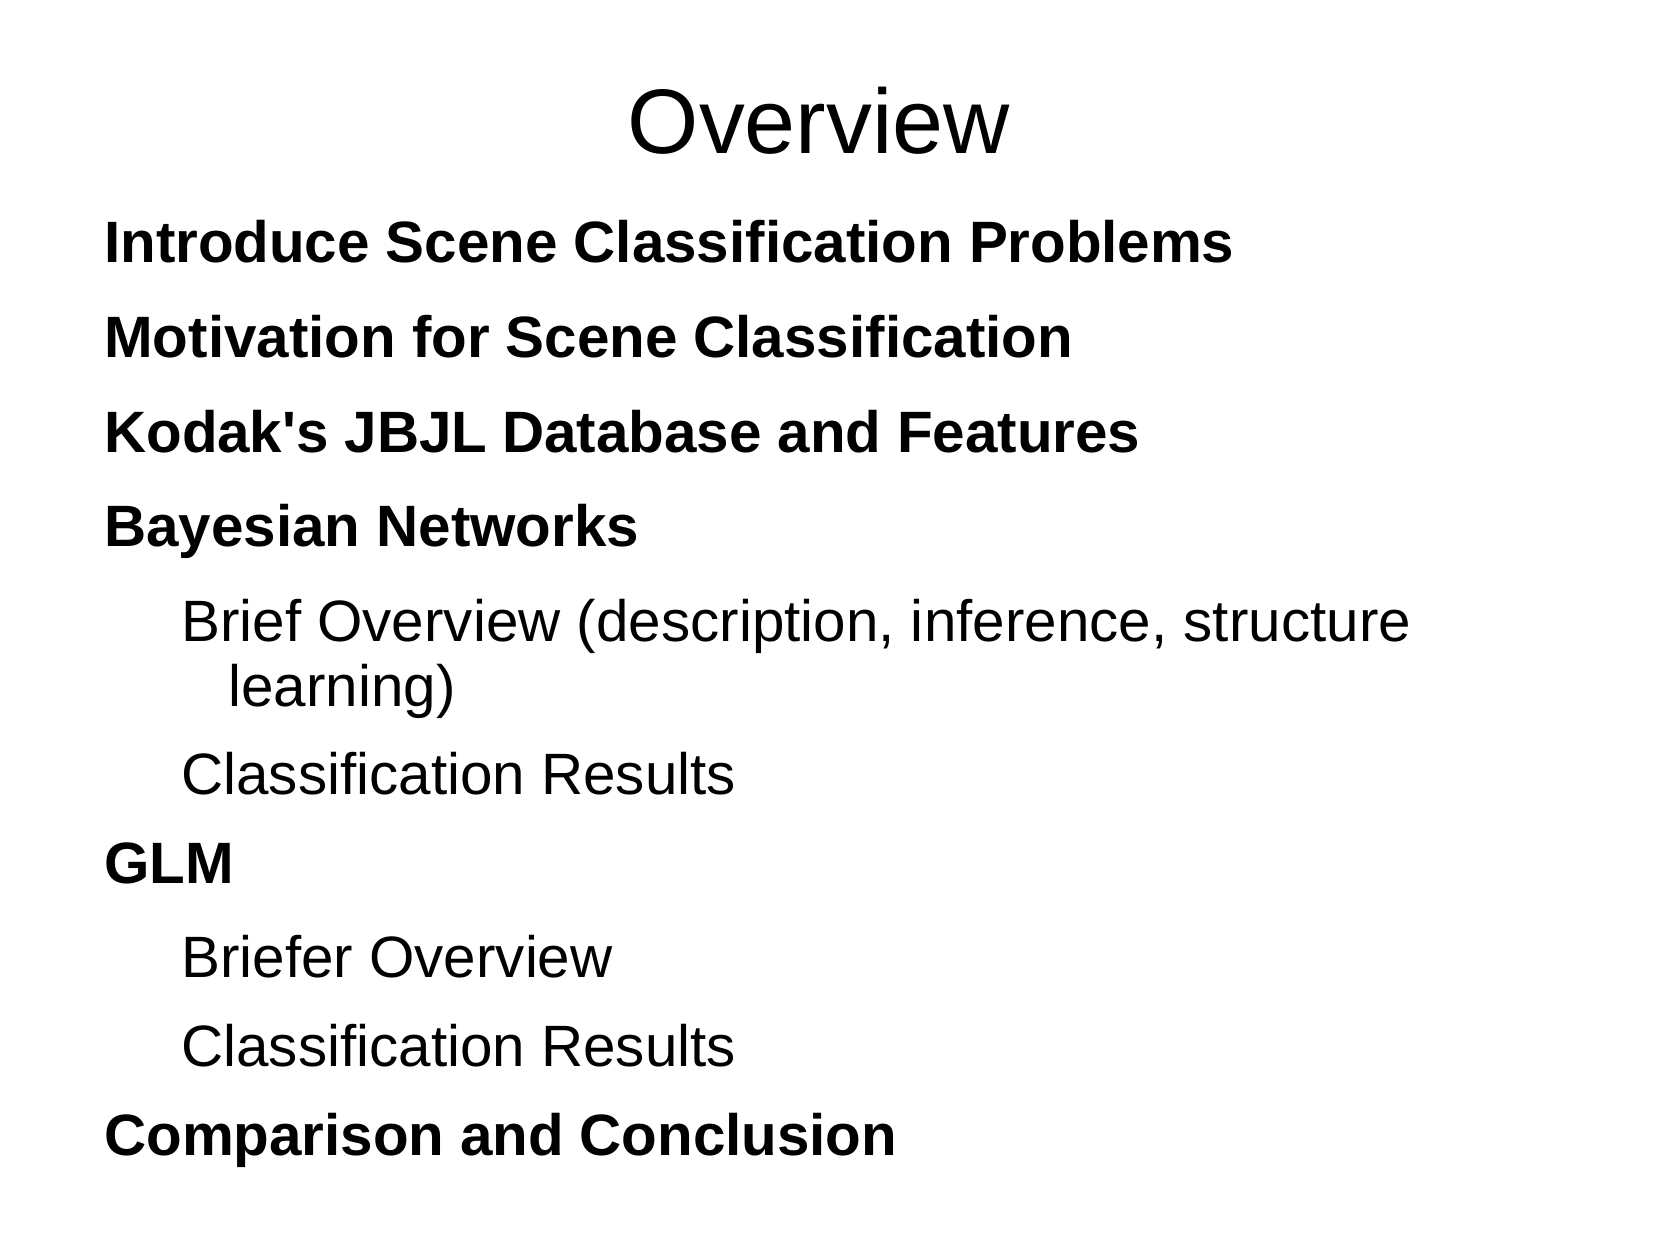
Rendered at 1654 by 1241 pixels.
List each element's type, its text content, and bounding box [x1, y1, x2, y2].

list Introduce Scene Classification Problems Motivation for Scene Classification Kodak's JBJL Database and Features Bayesian Networks Brief Overview (description, inference, structure learning) Classification Results GLM Briefer Overview Classification Results Comparison and Conclusion [86, 210, 1576, 1238]
title Overview [75, 17, 1564, 226]
